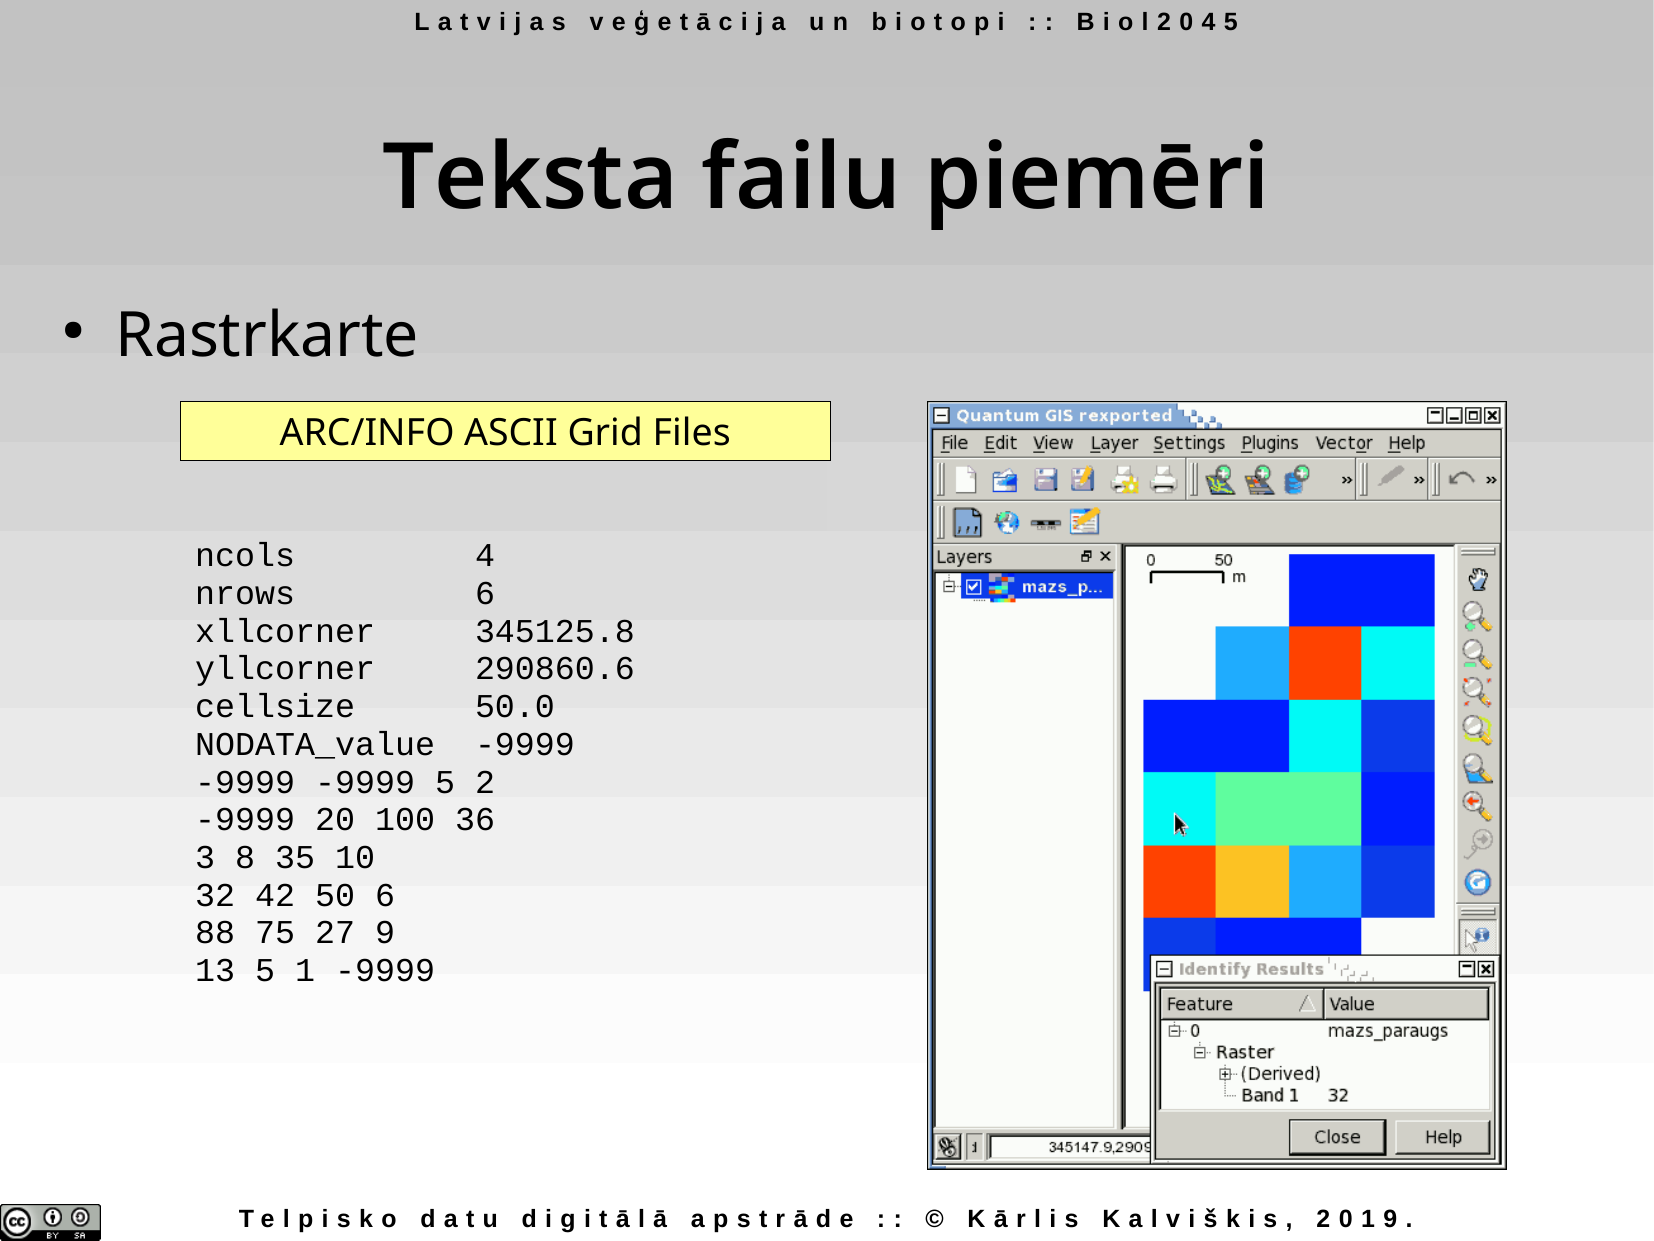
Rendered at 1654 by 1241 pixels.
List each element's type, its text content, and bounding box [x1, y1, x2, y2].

text_box ARC/INFO ASCII Grid Files [180, 401, 831, 461]
title Teksta failu piemēri [29, 49, 1625, 296]
picture [0, 0, 1654, 1241]
text_box ncols 4 nrows 6 xllcorner 345125.8 yllcorner 290860.6 cellsize 50.0 NODATA_value -9999 -9999 -9999 5 2 -9999 20 100 36 3 8 35 10 32 42 50 6 88 75 27 9 13 5 1 -9999 [180, 531, 651, 1037]
list Rastrkarte [44, 289, 1610, 1113]
